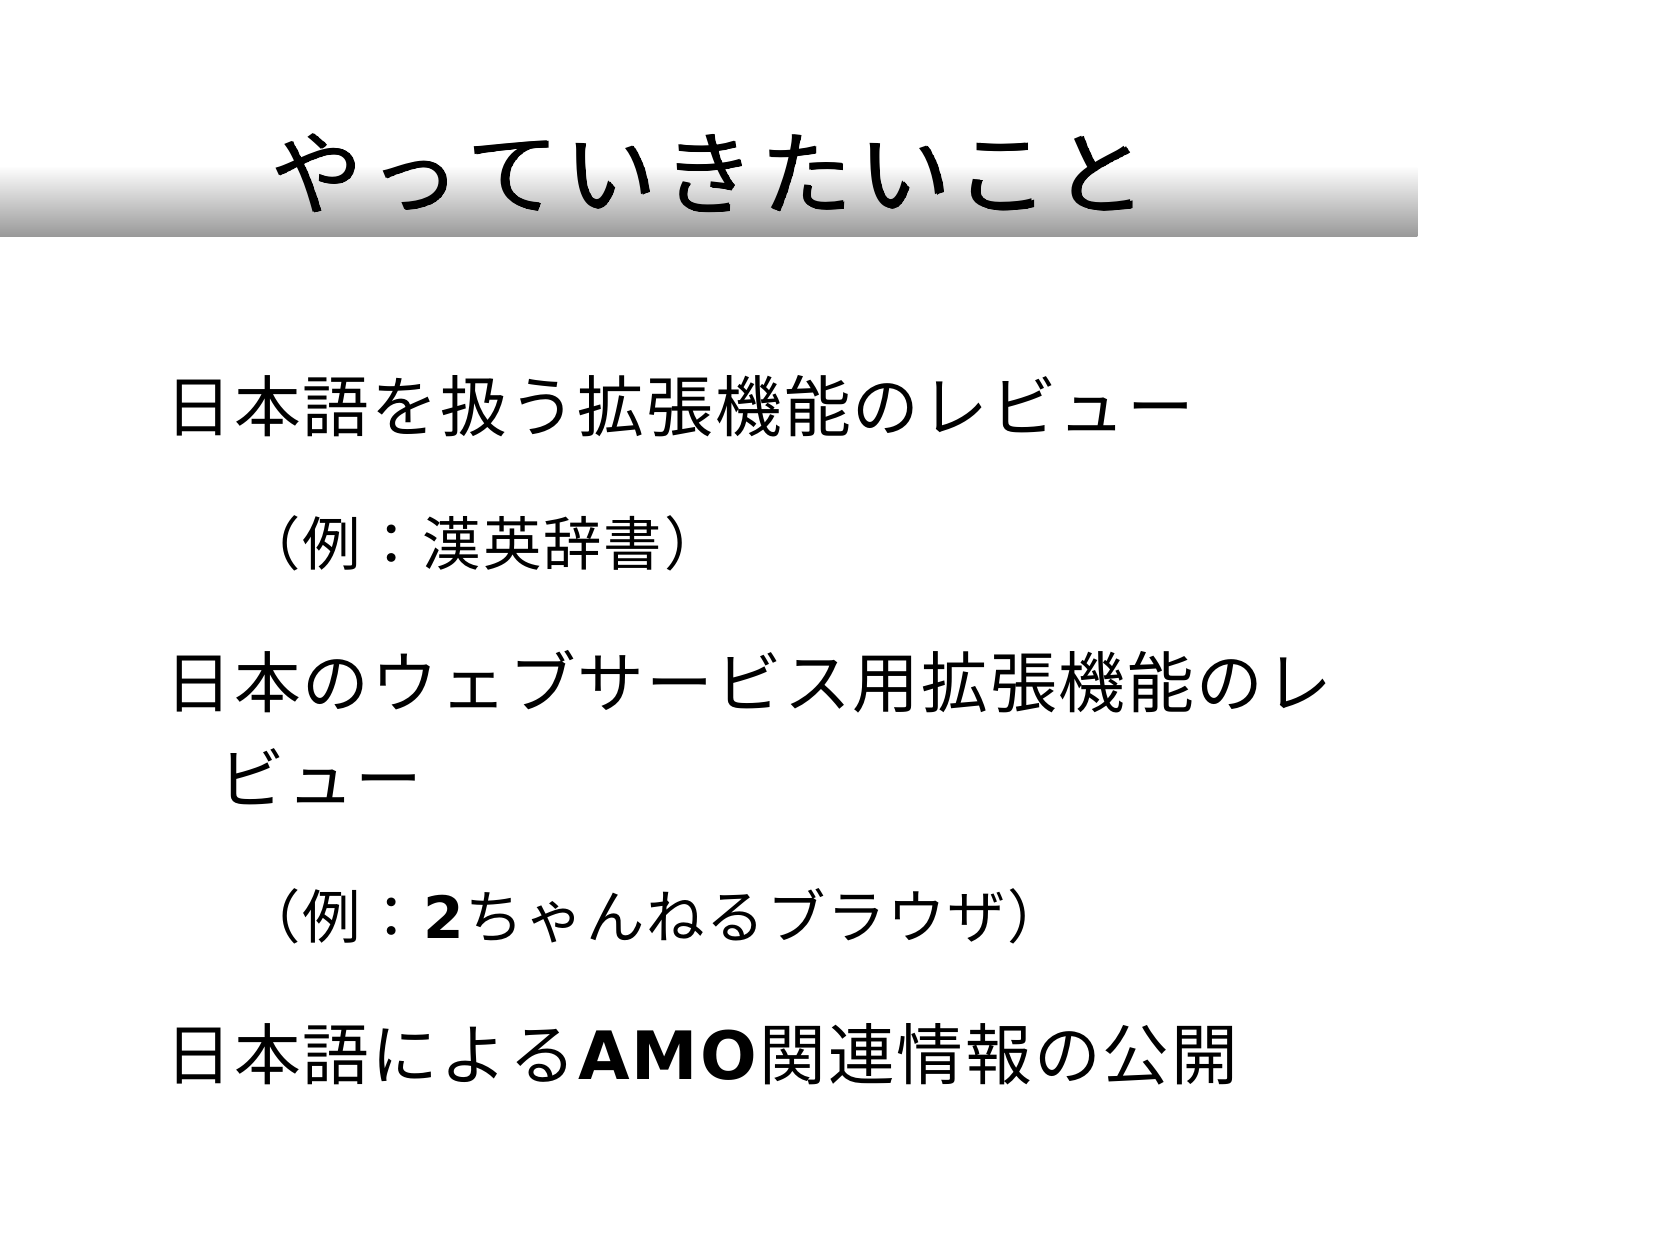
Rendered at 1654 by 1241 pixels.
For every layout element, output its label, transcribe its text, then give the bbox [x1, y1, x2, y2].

list 日本語を扱う拡張機能のレビュー （例：漢英辞書） 日本のウェブサービス用拡張機能のレビュー （例：2ちゃんねるブラウザ） 日本語によるAMO関連情報の公開 [147, 354, 1506, 1109]
title やっていきたいこと [0, 97, 1418, 237]
